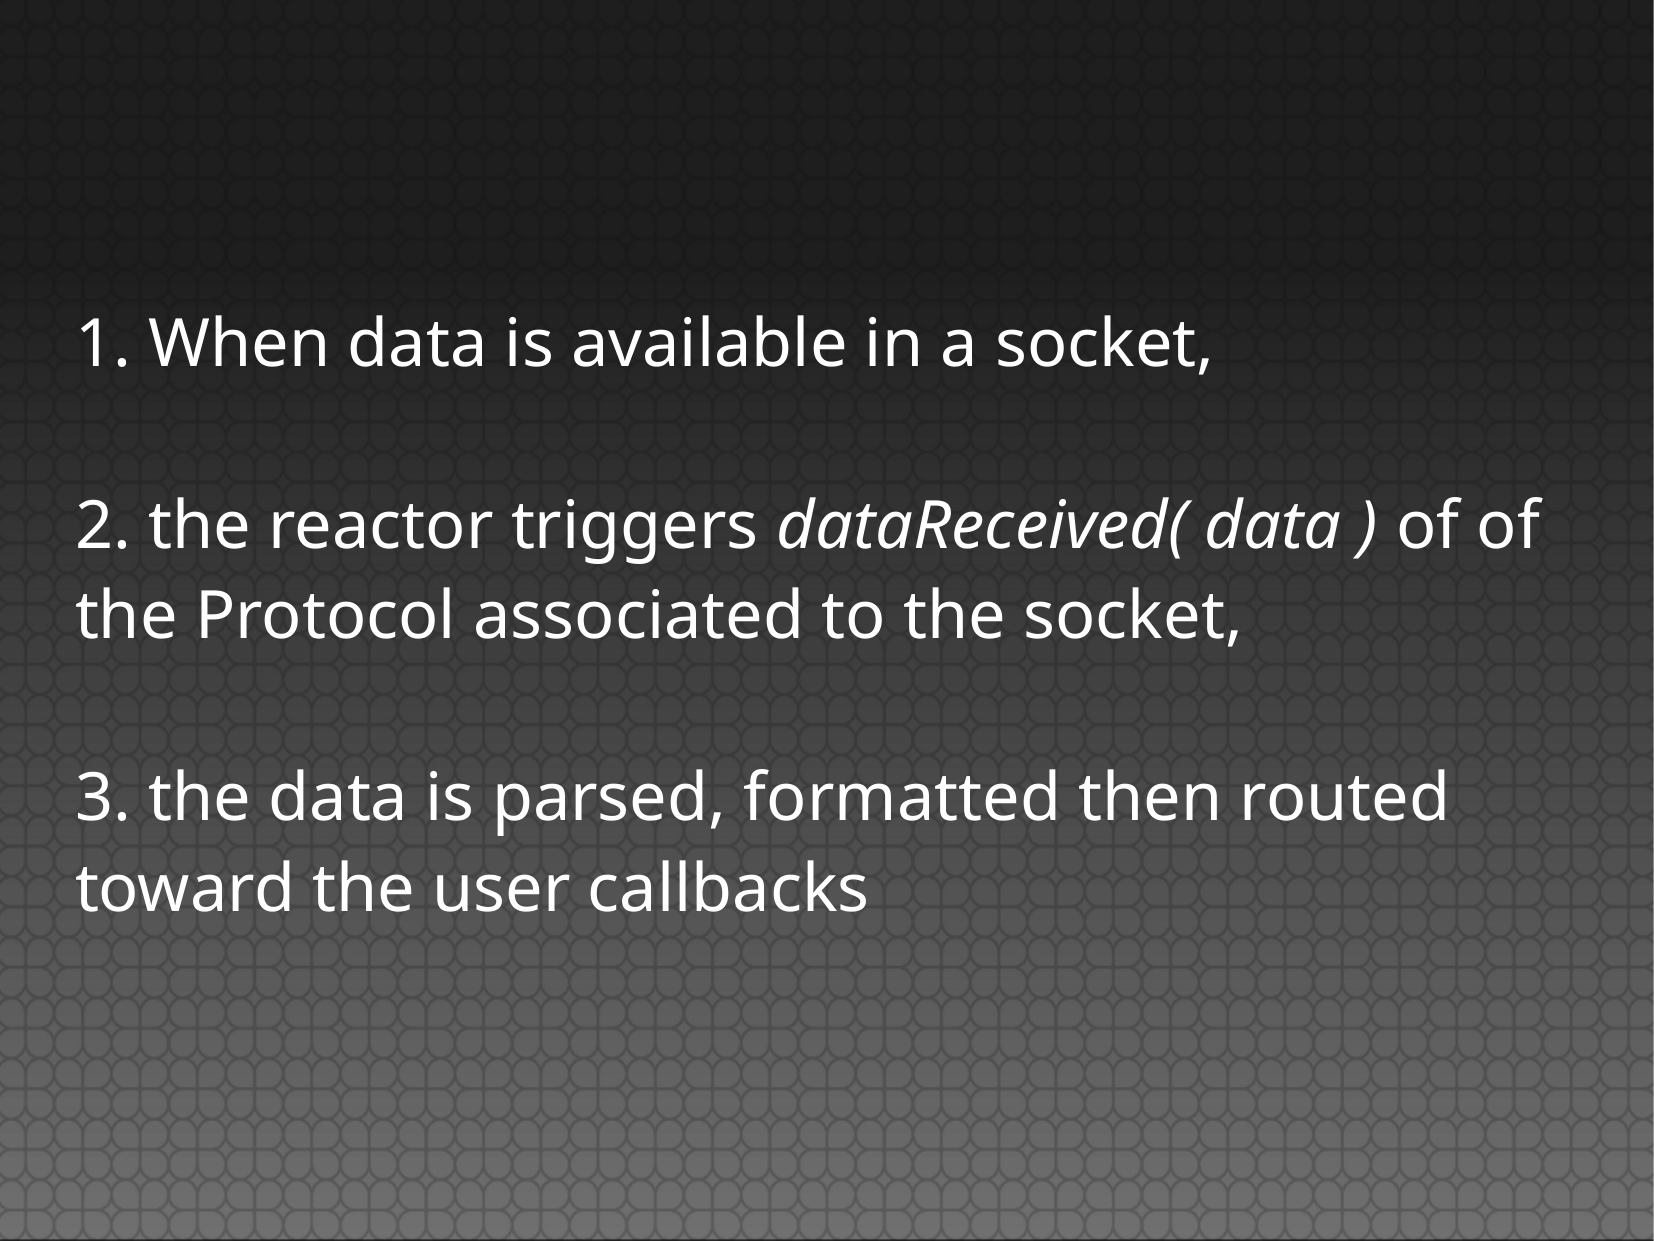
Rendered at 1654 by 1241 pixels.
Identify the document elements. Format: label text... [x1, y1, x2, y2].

title 1. When data is available in a socket, 2. the reactor triggers dataReceived( data ) of of the Protocol associated to the socket, 3. the data is parsed, formatted then routed toward the user callbacks [75, 351, 1564, 875]
picture [0, 0, 1654, 1241]
